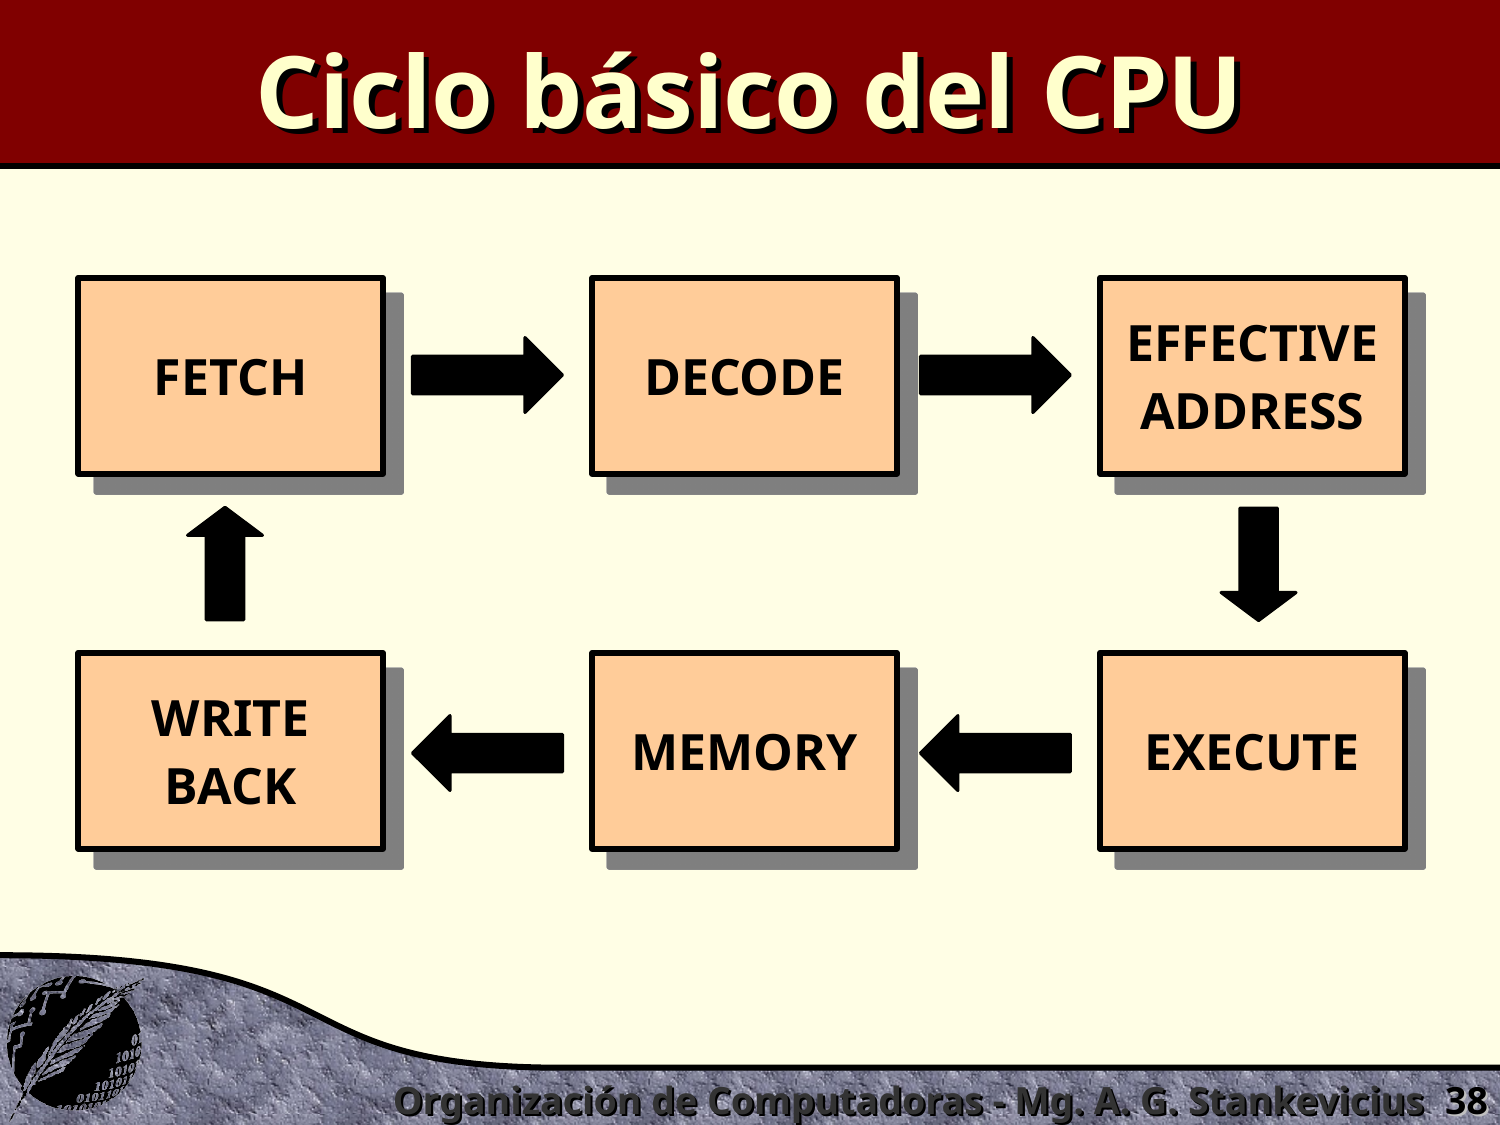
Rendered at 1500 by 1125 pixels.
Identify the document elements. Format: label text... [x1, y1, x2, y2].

text_box [920, 715, 1071, 791]
picture [0, 959, 1500, 1125]
text_box MEMORY [592, 652, 897, 849]
picture [448, 1100, 455, 1110]
text_box FETCH [78, 277, 383, 474]
text_box [187, 507, 263, 620]
picture [802, 1100, 806, 1110]
text_box WRITE BACK [78, 652, 383, 849]
title Ciclo básico del CPU [15, 5, 1485, 160]
picture [1058, 1100, 1065, 1110]
text_box EFFECTIVE ADDRESS [1100, 277, 1405, 474]
text_box EXECUTE [1100, 652, 1405, 849]
text_box [1221, 508, 1297, 621]
text_box [920, 337, 1071, 413]
text_box [412, 337, 563, 413]
text_box DECODE [592, 277, 897, 474]
text_box [412, 715, 563, 791]
